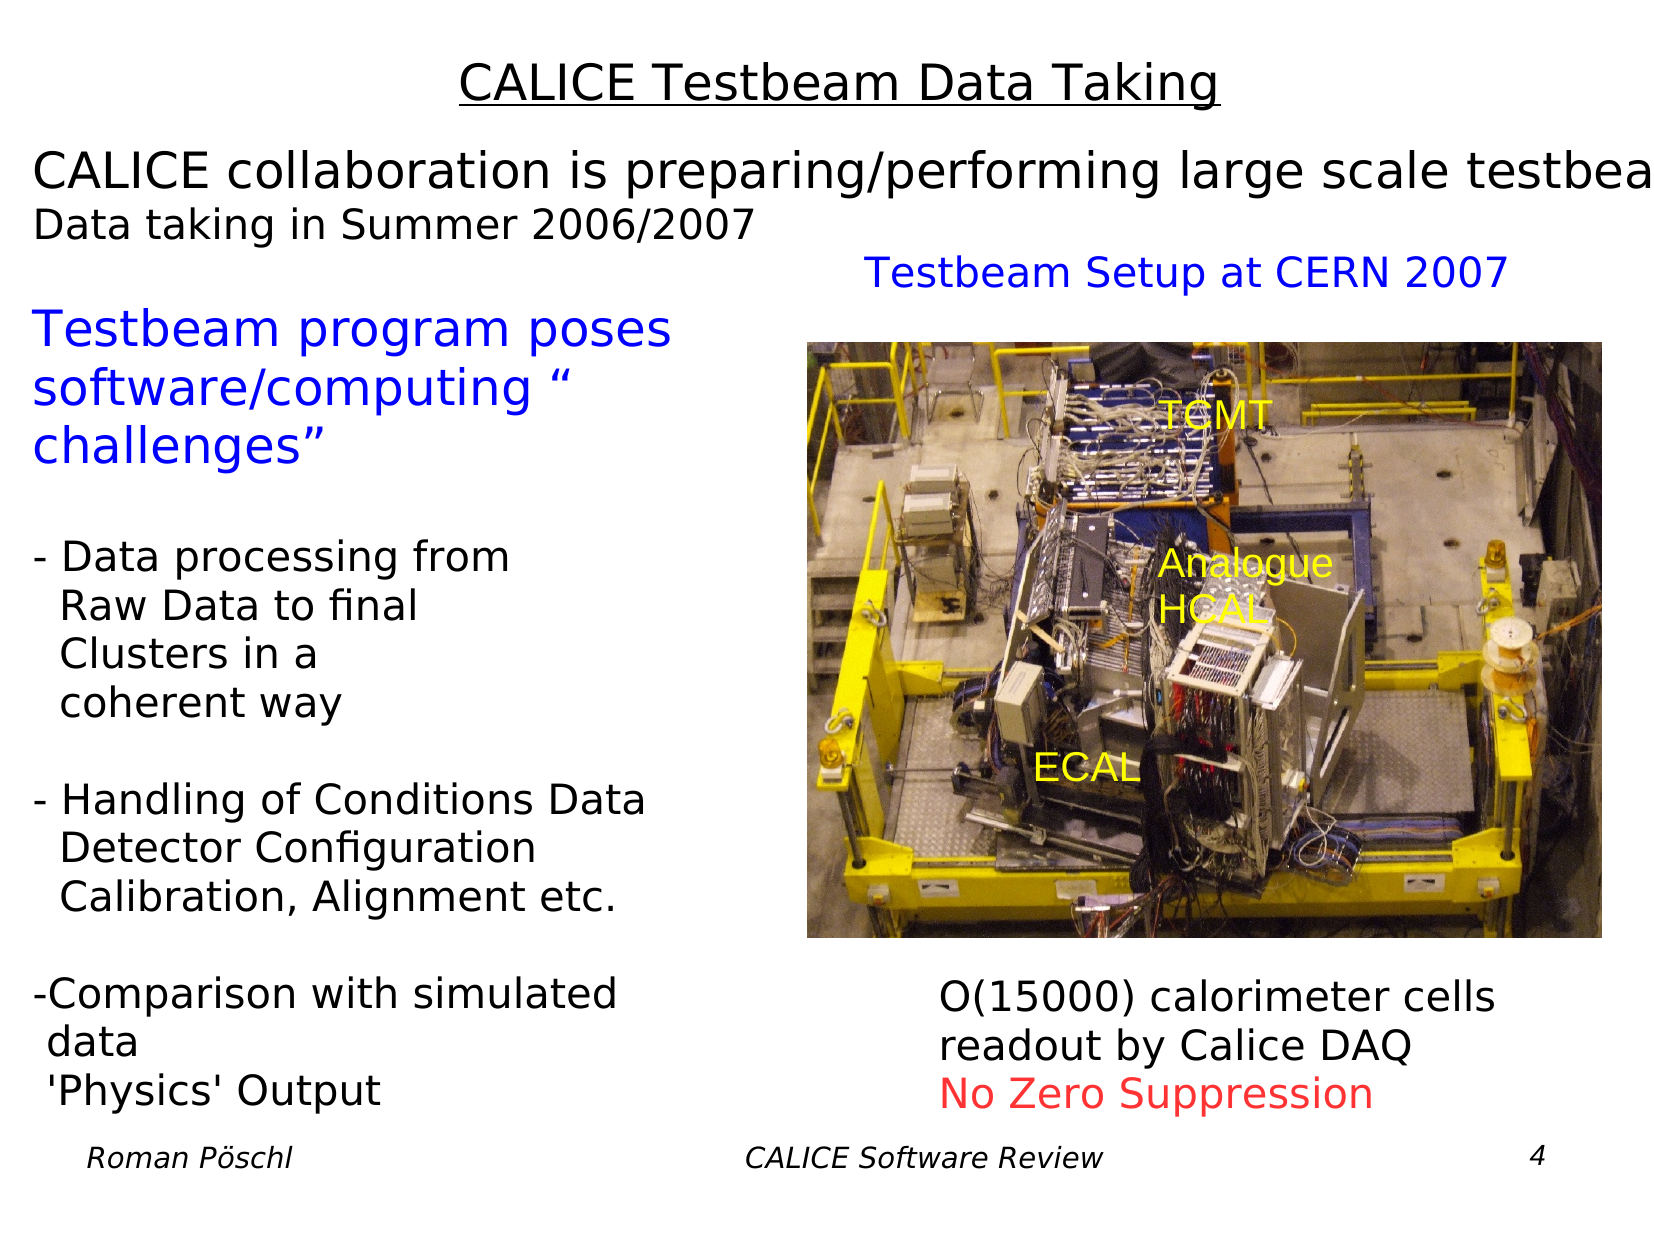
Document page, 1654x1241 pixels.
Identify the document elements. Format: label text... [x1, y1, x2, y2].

text_box Testbeam Setup at CERN 2007 [864, 248, 1550, 297]
text_box ECAL [1032, 743, 1142, 793]
text_box CALICE Testbeam Data Taking [458, 53, 1205, 113]
picture [807, 342, 1602, 939]
text_box Analogue HCAL [1157, 539, 1362, 637]
text_box O(15000) calorimeter cells readout by Calice DAQ No Zero Suppression [938, 973, 1497, 1119]
text_box CALICE collaboration is preparing/performing large scale testbeam Data taking in Summer 2006/2007 Testbeam program poses software/computing “ challenges” - Data processing from Raw Data to final Clusters in a coherent way - Handling of Conditions Data Detector Configuration Calibration, Alignment etc. -Comparison with simulated data 'Physics' Output [32, 142, 1654, 1241]
text_box TCMT [1157, 391, 1346, 476]
